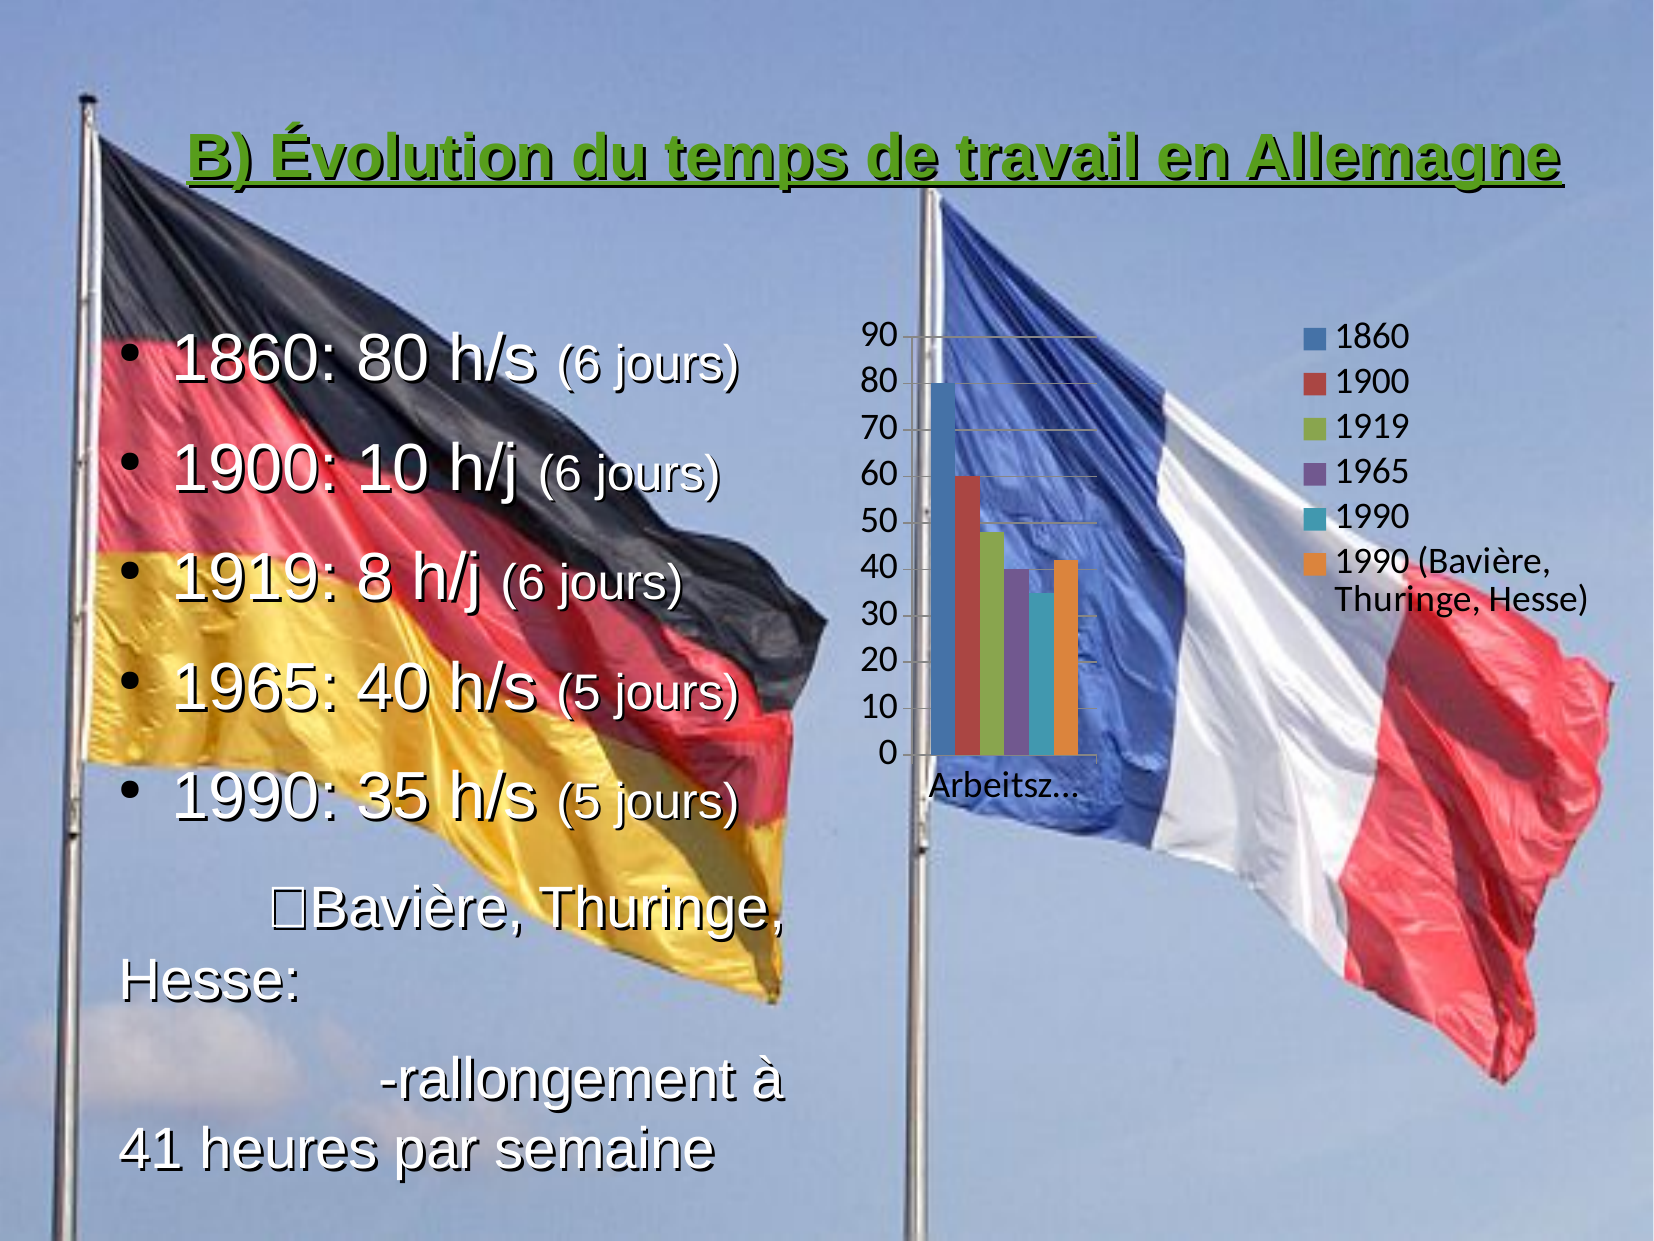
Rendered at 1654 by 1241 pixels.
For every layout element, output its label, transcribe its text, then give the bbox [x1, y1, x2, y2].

picture [0, 0, 1654, 1241]
list 1860: 80 h/s (6 jours) 1900: 10 h/j (6 jours) 1919: 8 h/j (6 jours) 1965: 40 h/s (5 jours) 1990: 35 h/s (5 jours) Bavière, Thuringe, Hesse: -rallongement à 41 heures par semaine [82, 314, 809, 1133]
title B) Évolution du temps de travail en Allemagne [47, 52, 1654, 260]
chart [720, 289, 1619, 999]
